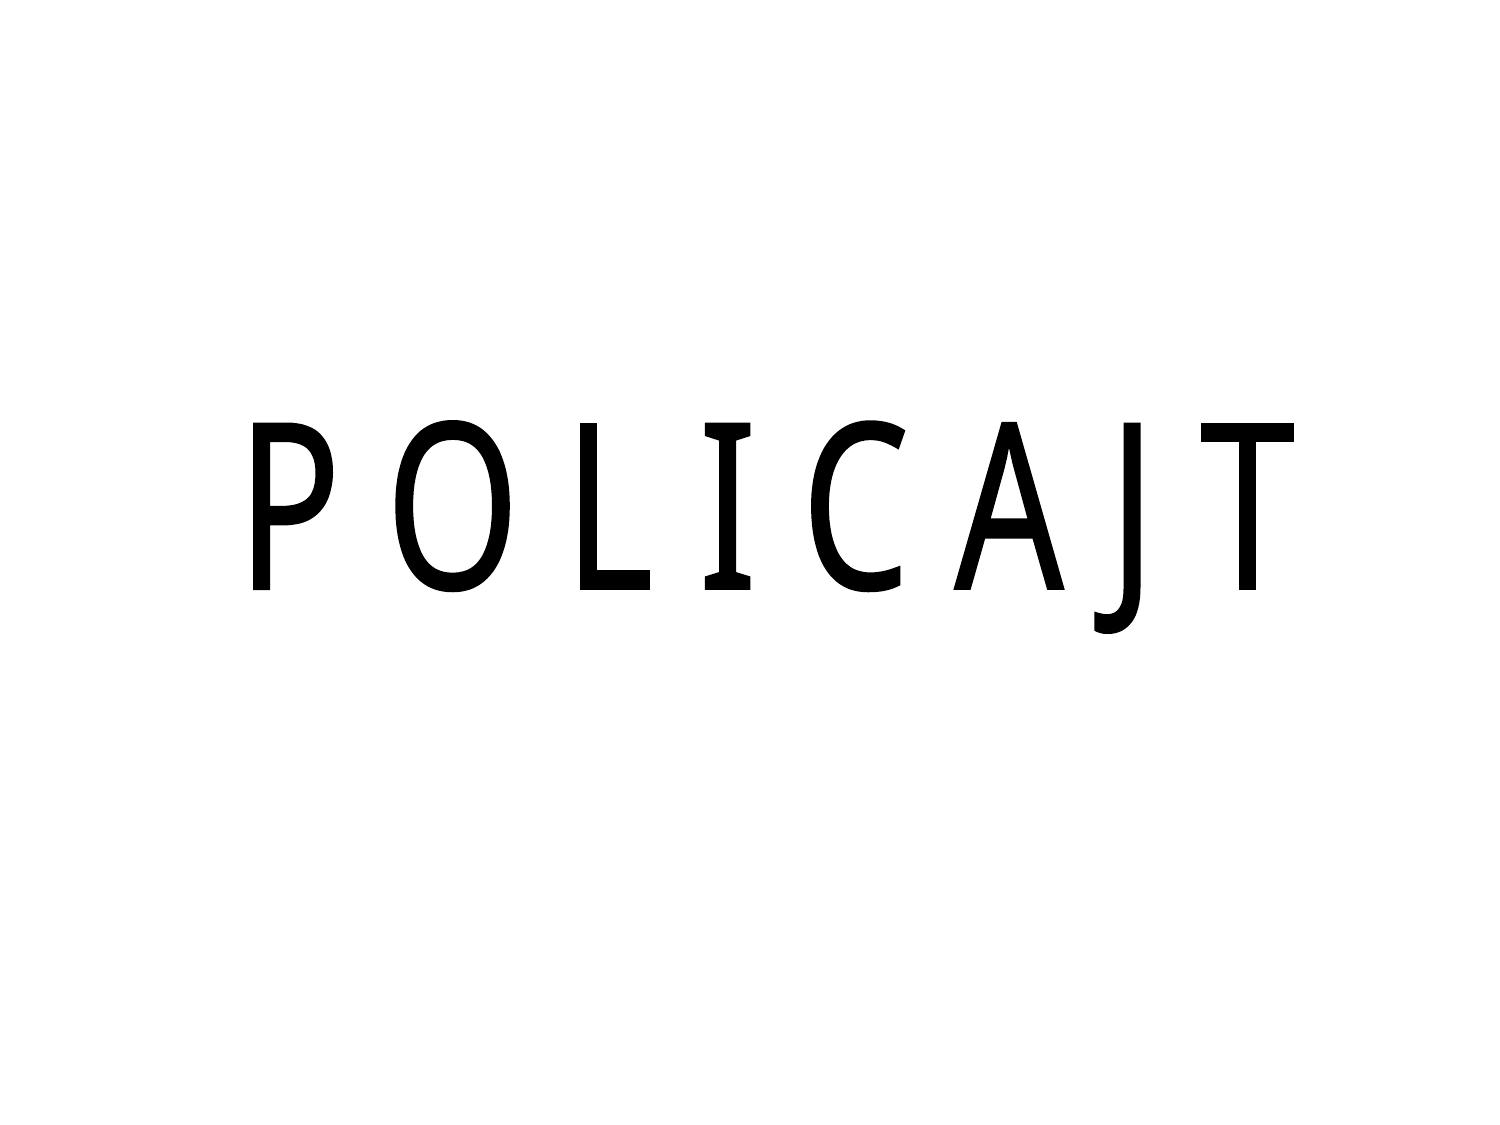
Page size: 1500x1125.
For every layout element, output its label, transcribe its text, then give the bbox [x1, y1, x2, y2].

text_box P O L I C A J T [705, 423, 750, 590]
text_box P O L I C A J T [580, 423, 650, 590]
text_box P O L I C A J T [396, 420, 510, 592]
text_box P O L I C A J T [1201, 423, 1294, 590]
text_box P O L I C A J T [1095, 423, 1140, 634]
text_box P O L I C A J T [954, 422, 1064, 590]
text_box P O L I C A J T [811, 421, 905, 592]
text_box P O L I C A J T [253, 423, 333, 590]
